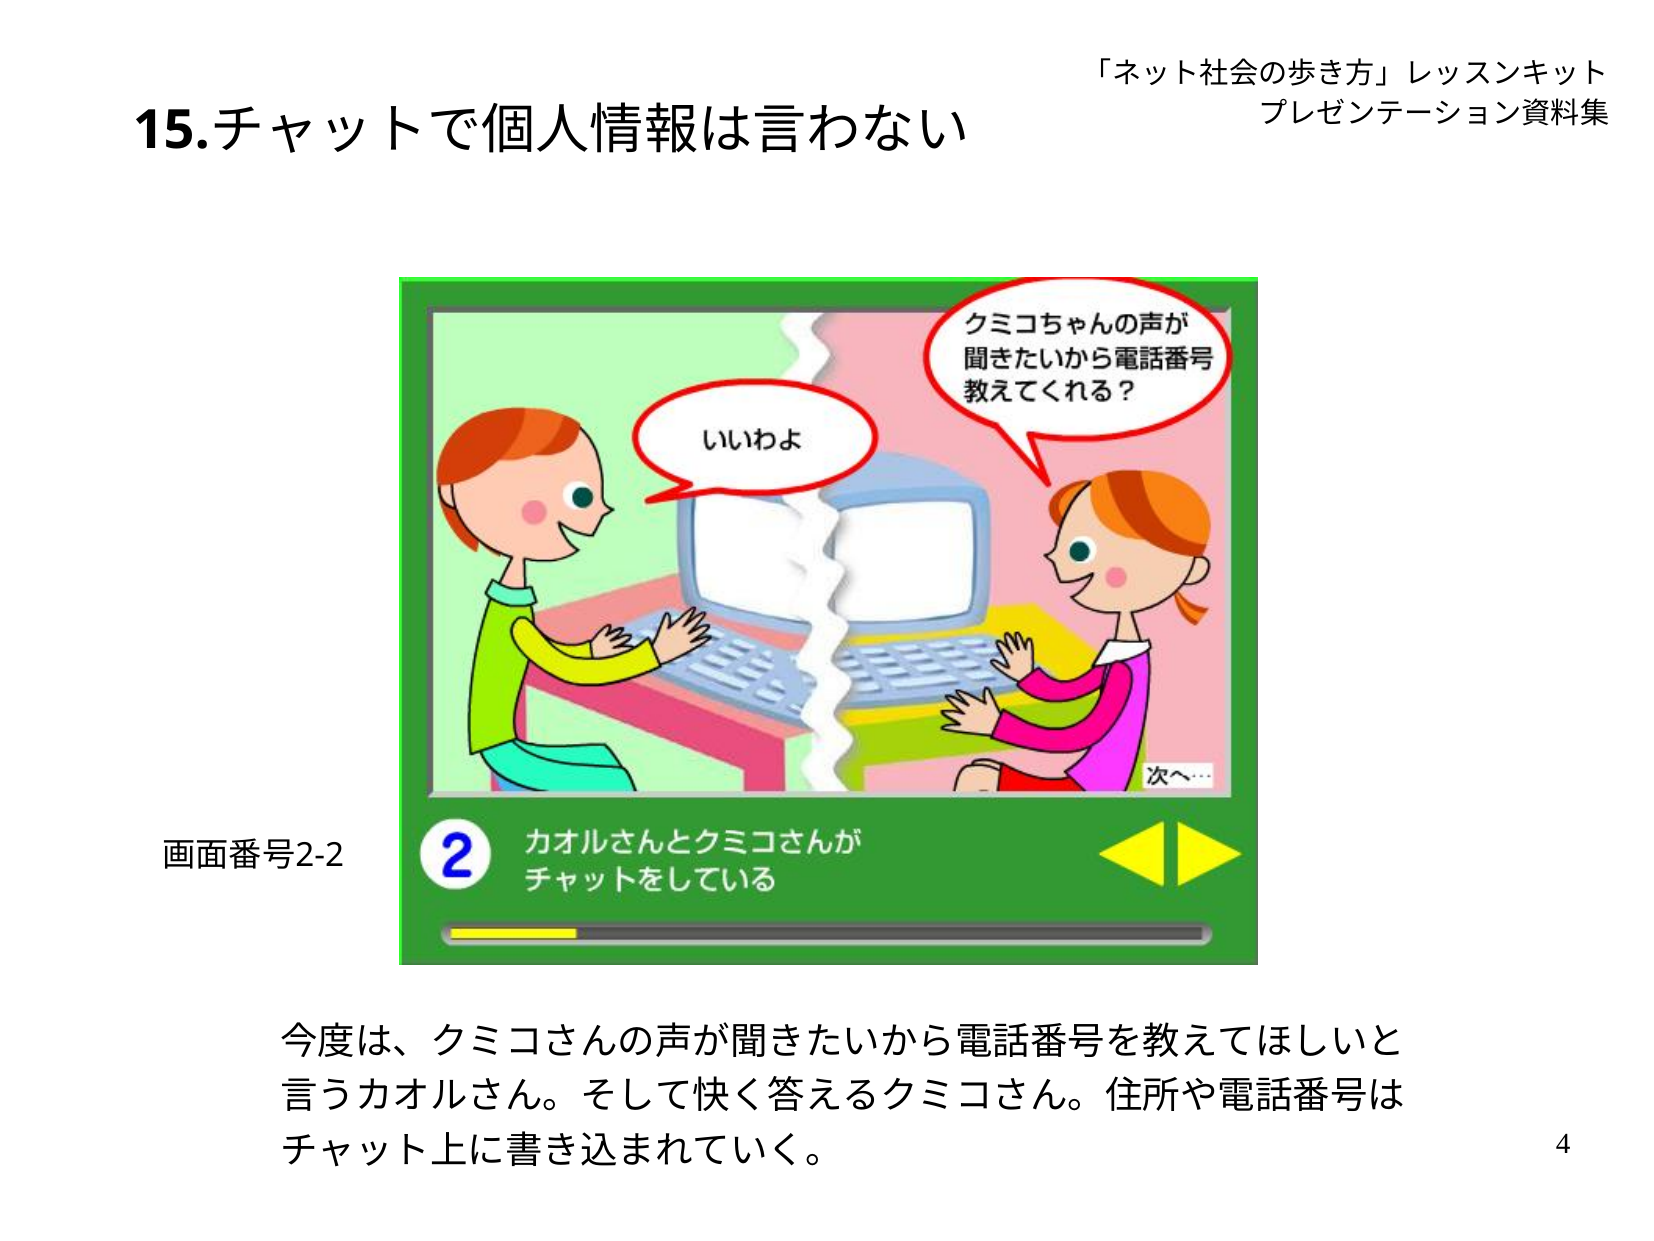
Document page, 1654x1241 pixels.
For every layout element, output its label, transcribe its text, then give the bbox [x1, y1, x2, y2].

text_box 「ネット社会の歩き方」レッスンキット プレゼンテーション資料集 [1062, 44, 1625, 139]
text_box 画面番号2-2 [147, 826, 384, 882]
text_box 今度は、クミコさんの声が聞きたいから電話番号を教えてほしいと言うカオルさん。そして快く答えるクミコさん。住所や電話番号はチャット上に書き込まれていく。 [265, 1003, 1447, 1182]
picture [399, 277, 1258, 965]
text_box 15.チャットで個人情報は言わない [118, 88, 1241, 169]
